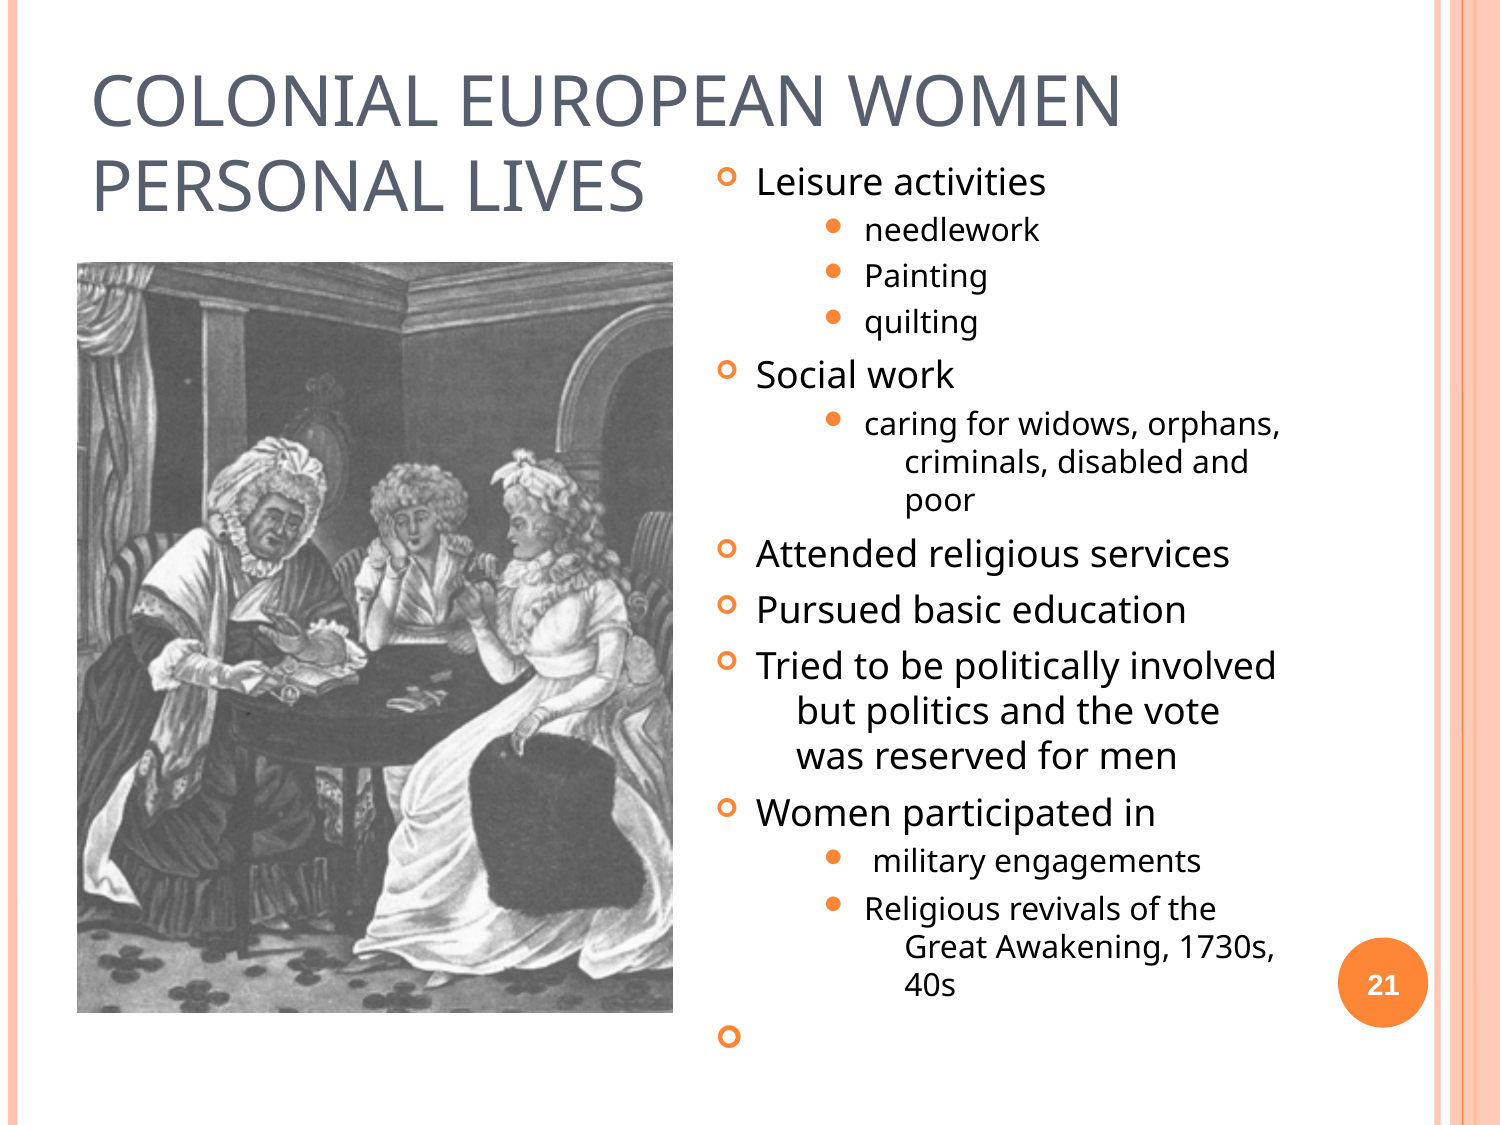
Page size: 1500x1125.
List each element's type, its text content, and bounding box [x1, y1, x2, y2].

list Leisure activities needlework Painting quilting Social work caring for widows, orphans, criminals, disabled and poor Attended religious services Pursued basic education Tried to be politically involved but politics and the vote was reserved for men Women participated in military engagements Religious revivals of the Great Awakening, 1730s, 40s [700, 149, 1301, 1013]
text_box [1333, 940, 1434, 1027]
picture [77, 262, 673, 1013]
title Colonial European Women Personal Lives [75, 45, 1300, 233]
